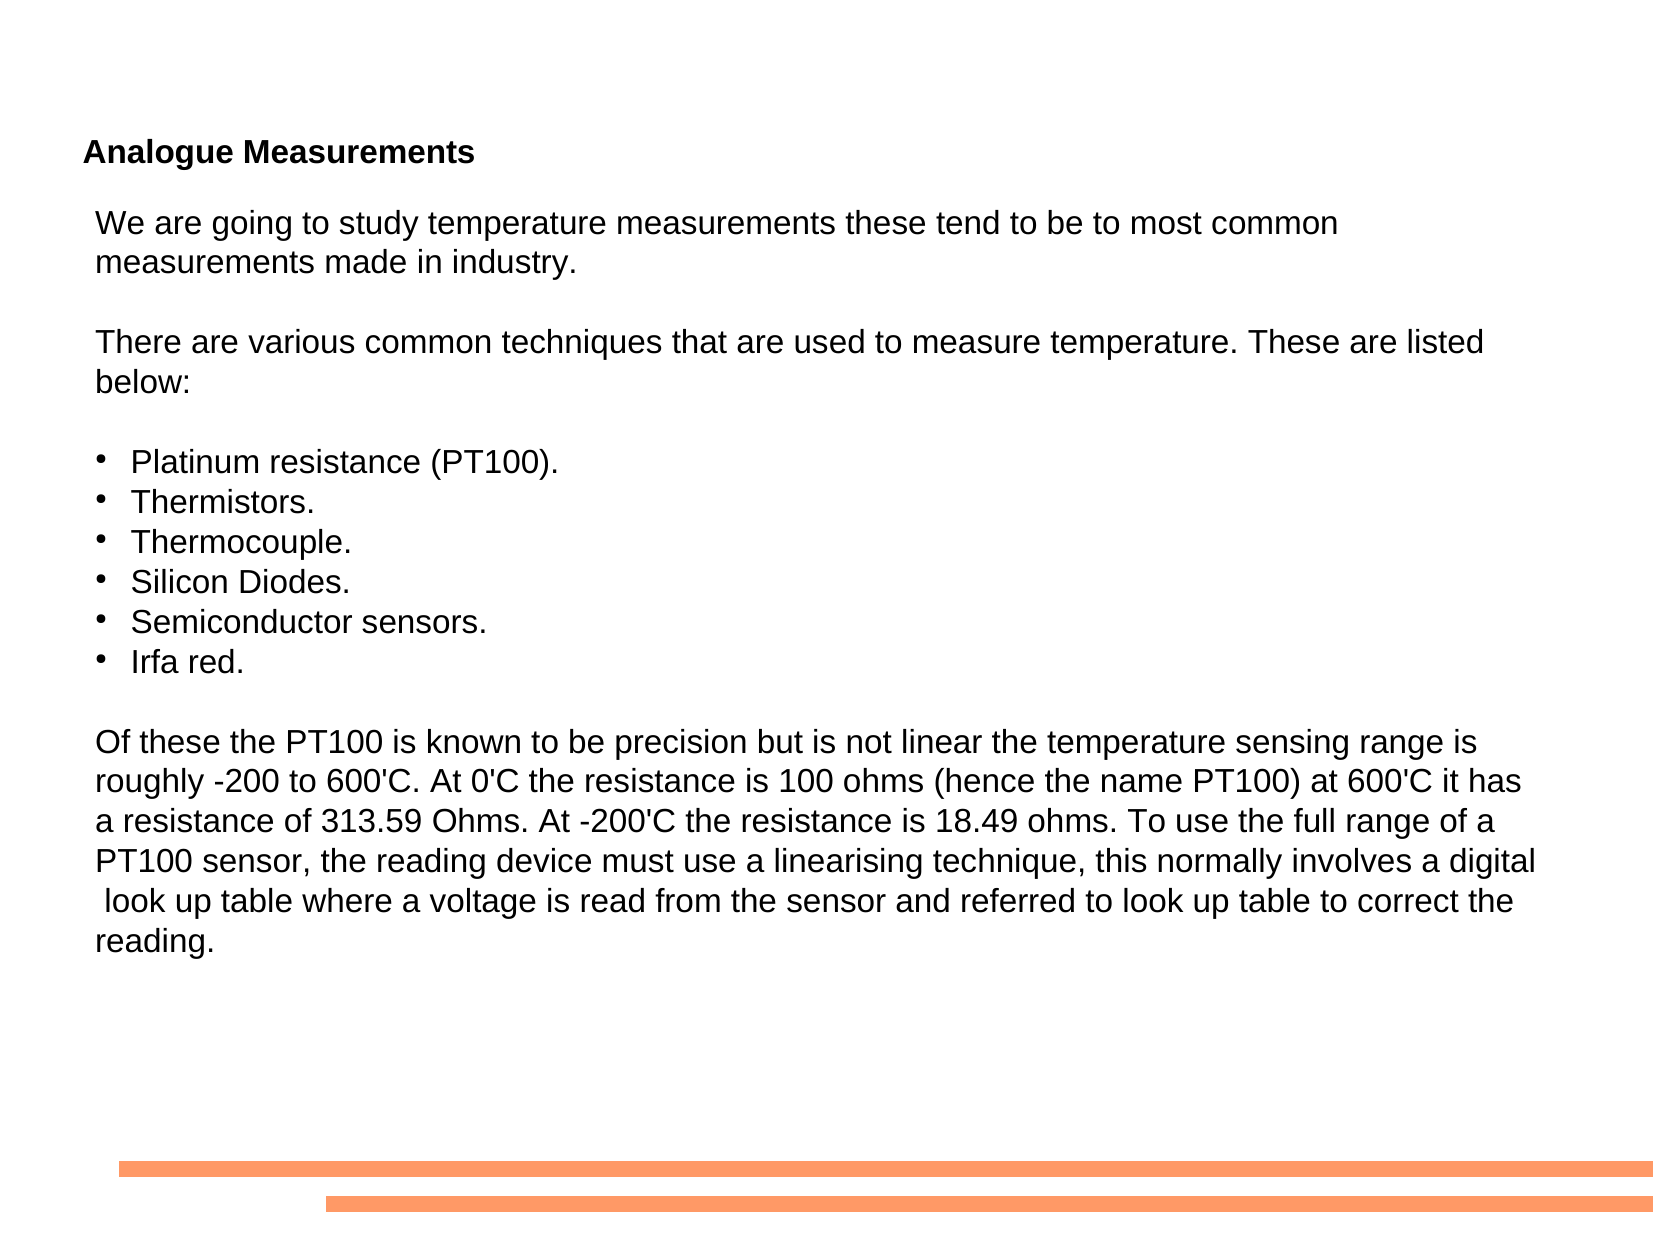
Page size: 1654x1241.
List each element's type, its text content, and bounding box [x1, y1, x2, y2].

title Analogue Measurements [82, 129, 1571, 170]
list We are going to study temperature measurements these tend to be to most common measurements made in industry. There are various common techniques that are used to measure temperature. These are listed below: Platinum resistance (PT100). Thermistors. Thermocouple. Silicon Diodes. Semiconductor sensors. Irfa red. Of these the PT100 is known to be precision but is not linear the temperature sensing range is roughly -200 to 600'C. At 0'C the resistance is 100 ohms (hence the name PT100) at 600'C it has a resistance of 313.59 Ohms. At -200'C the resistance is 18.49 ohms. To use the full range of a PT100 sensor, the reading device must use a linearising technique, this normally involves a digital look up table where a voltage is read from the sensor and referred to look up table to correct the reading. [95, 200, 1548, 1159]
